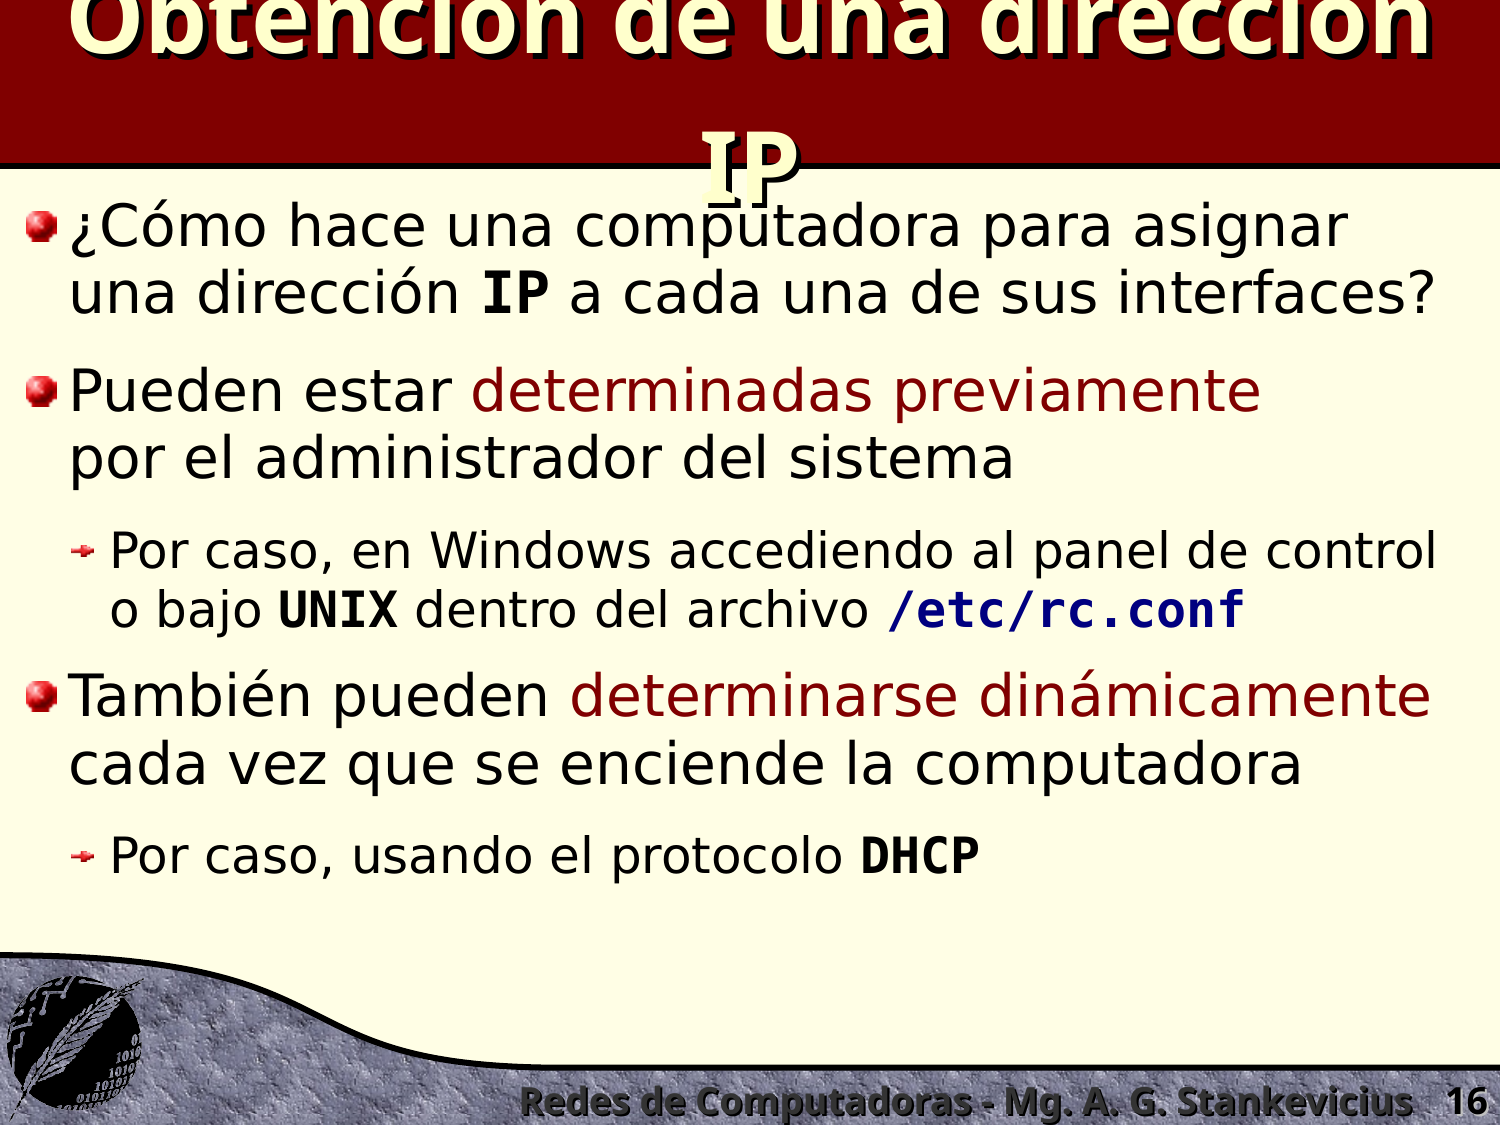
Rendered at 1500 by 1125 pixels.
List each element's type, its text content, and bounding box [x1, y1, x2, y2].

list ¿Cómo hace una computadora para asignar una dirección IP a cada una de sus interfaces? Pueden estar determinadas previamente por el administrador del sistema Por caso, en Windows accediendo al panel de control o bajo UNIX dentro del archivo /etc/rc.conf También pueden determinarse dinámicamente cada vez que se enciende la computadora Por caso, usando el protocolo DHCP [11, 192, 1486, 921]
picture [0, 959, 1500, 1125]
picture [1047, 1100, 1054, 1110]
title Obtención de una dirección IP [15, 5, 1485, 160]
picture [790, 1100, 795, 1110]
